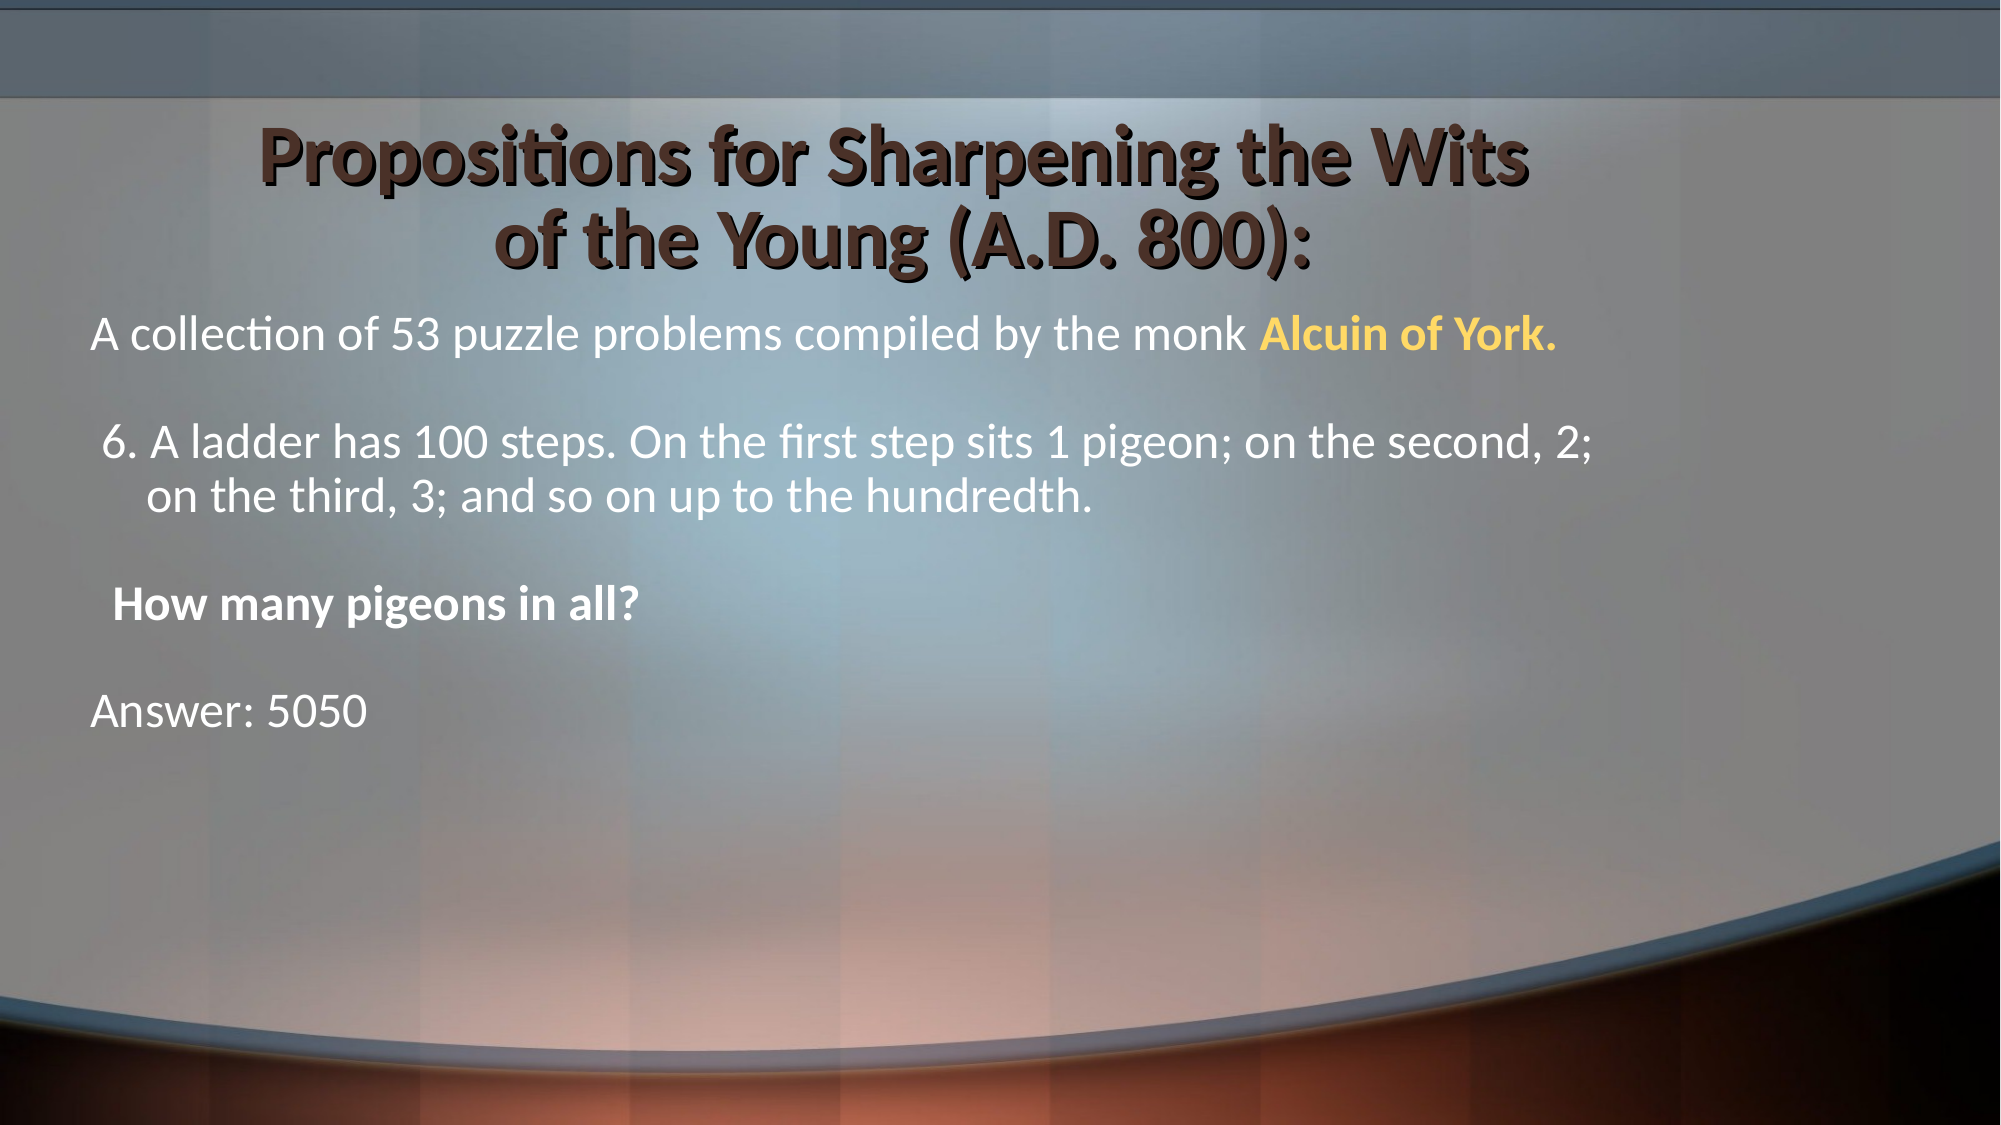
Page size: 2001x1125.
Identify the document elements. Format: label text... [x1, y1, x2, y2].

title Propositions for Sharpening the Wits of the Young (A.D. 800): [75, 104, 1732, 294]
list A collection of 53 puzzle problems compiled by the monk Alcuin of York. 6. A ladder has 100 steps. On the first step sits 1 pigeon; on the second, 2; on the third, 3; and so on up to the hundredth. How many pigeons in all? Answer: 5050 [75, 299, 1732, 920]
